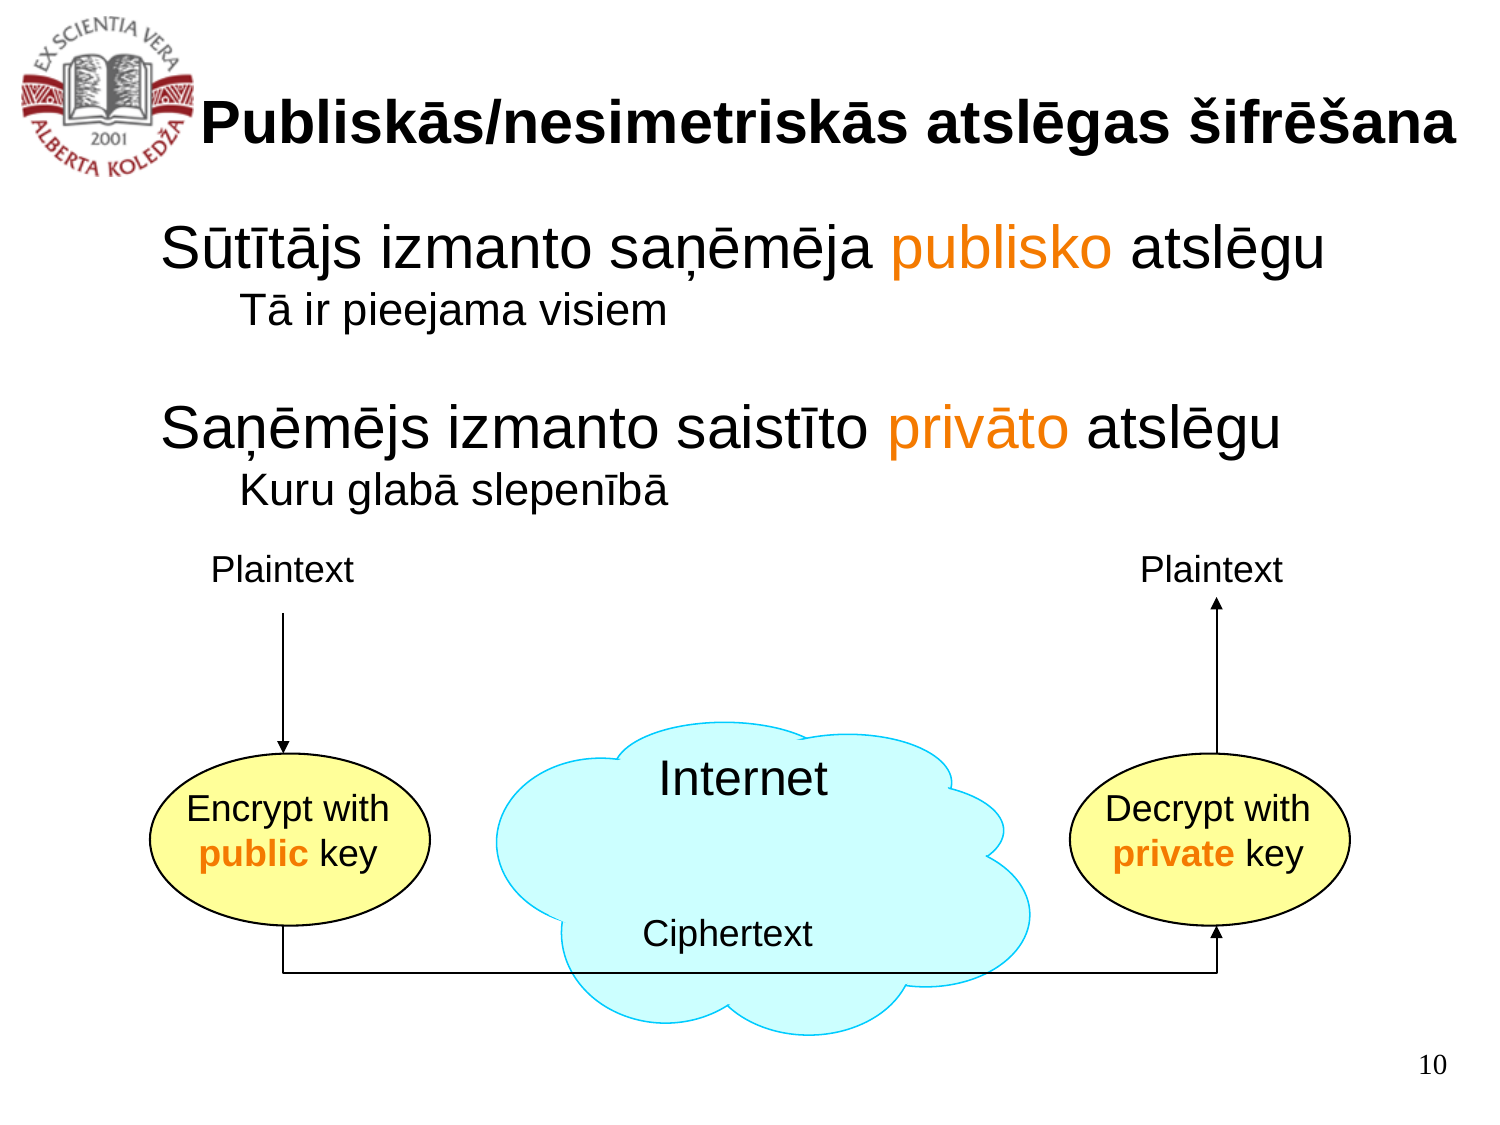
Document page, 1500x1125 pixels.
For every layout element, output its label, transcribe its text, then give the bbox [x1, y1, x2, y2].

text_box Ciphertext [627, 902, 828, 962]
text_box Internet [644, 737, 844, 813]
text_box [496, 722, 1030, 972]
picture [21, 16, 194, 177]
text_box Plaintext [195, 538, 370, 598]
text_box [572, 974, 986, 1036]
text_box Encrypt with public key [171, 776, 405, 882]
text_box Decrypt with private key [1090, 776, 1326, 882]
text_box [195, 753, 385, 776]
text_box [1069, 791, 1350, 926]
title Publiskās/nesimetriskās atslēgas šifrēšana [156, 62, 1480, 175]
text_box Plaintext [1124, 537, 1299, 598]
text_box [1115, 753, 1305, 776]
text_box [149, 790, 430, 926]
list Sūtītājs izmanto saņēmēja publisko atslēgu Tā ir pieejama visiem Saņēmējs izmanto saistīto privāto atslēgu Kuru glabā slepenībā [74, 200, 1463, 1101]
